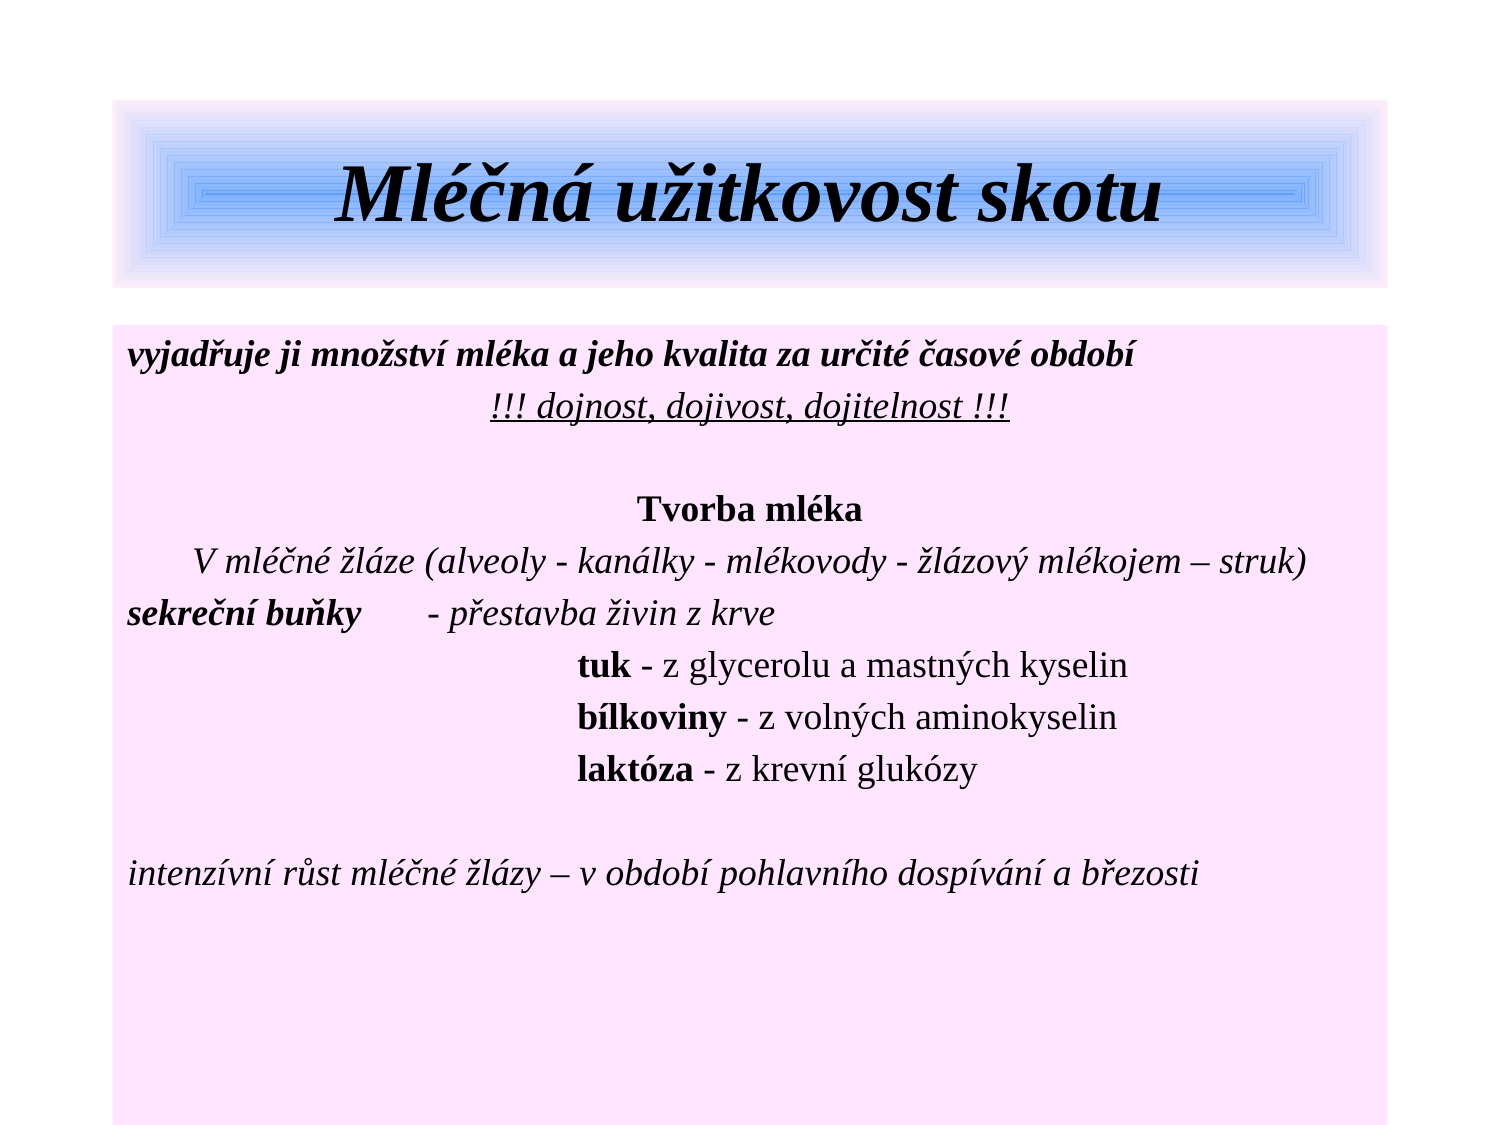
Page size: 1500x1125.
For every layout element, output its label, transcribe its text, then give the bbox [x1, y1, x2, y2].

title Mléčná užitkovost skotu [112, 99, 1388, 288]
list vyjadřuje ji množství mléka a jeho kvalita za určité časové období !!! dojnost, dojivost, dojitelnost !!! Tvorba mléka V mléčné žláze (alveoly - kanálky - mlékovody - žlázový mlékojem – struk) sekreční buňky - přestavba živin z krve tuk - z glycerolu a mastných kyselin bílkoviny - z volných aminokyselin laktóza - z krevní glukózy intenzívní růst mléčné žlázy – v období pohlavního dospívání a březosti [112, 324, 1388, 1125]
